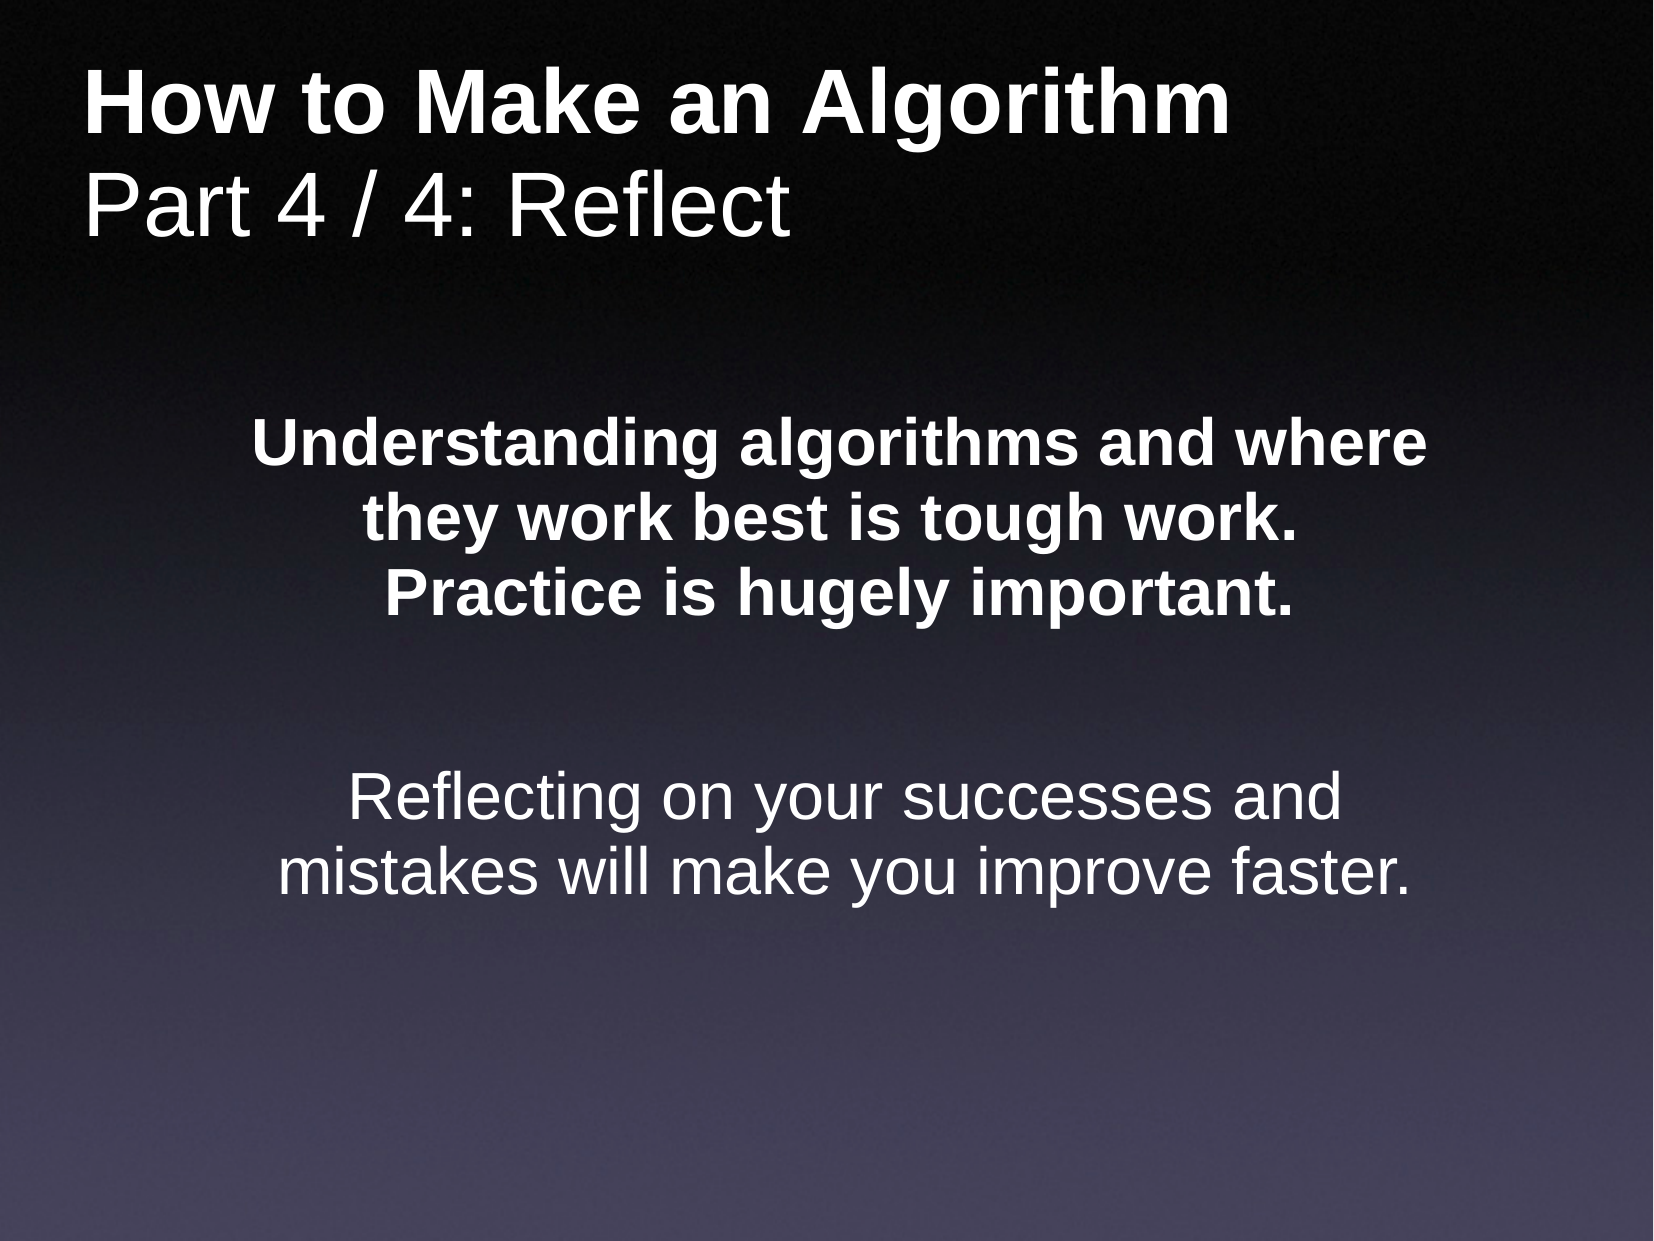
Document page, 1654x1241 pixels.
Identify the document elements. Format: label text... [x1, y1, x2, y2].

title How to Make an Algorithm Part 4 / 4: Reflect [82, 50, 1571, 256]
text_box Understanding algorithms and where they work best is tough work. Practice is hugely important. [236, 397, 1462, 638]
text_box Reflecting on your successes and mistakes will make you improve faster. [262, 752, 1467, 917]
picture [0, 0, 1654, 1241]
